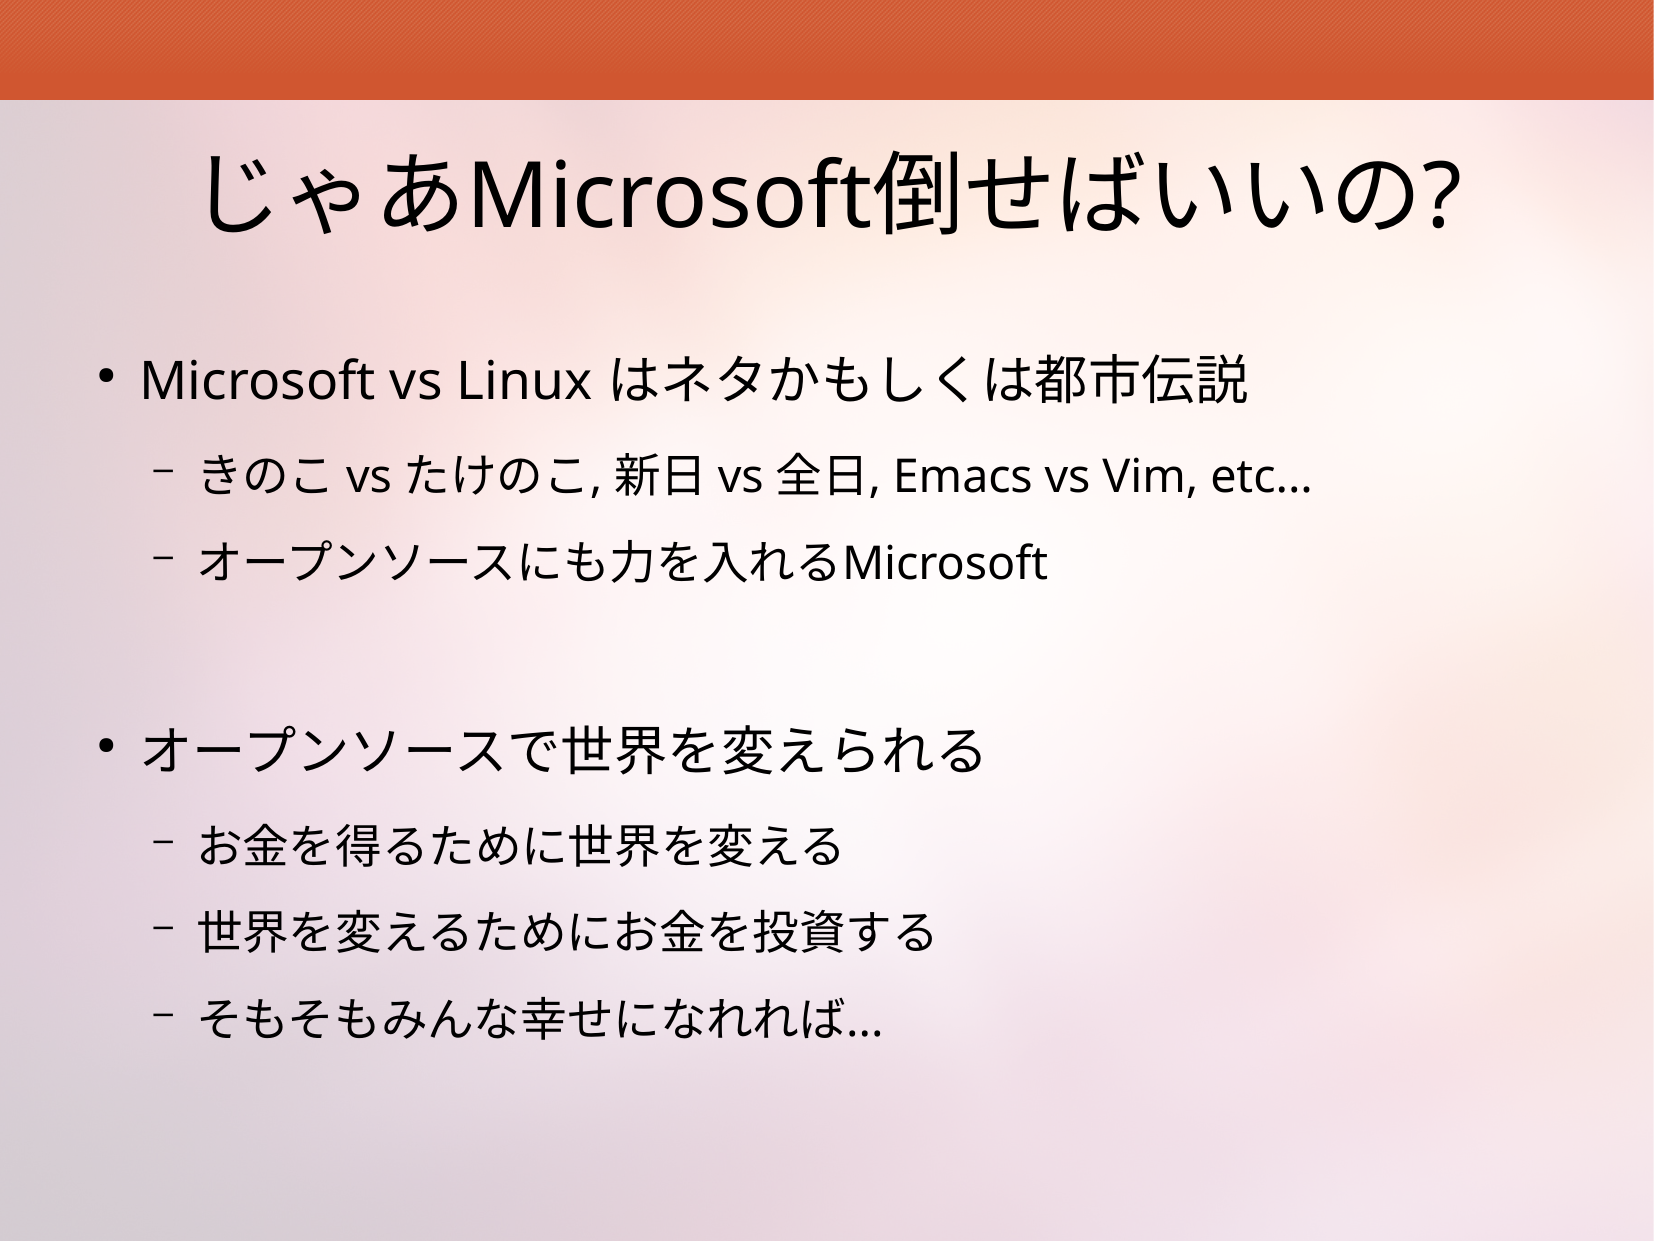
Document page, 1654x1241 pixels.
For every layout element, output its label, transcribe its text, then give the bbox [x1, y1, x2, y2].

list Microsoft vs Linux はネタかもしくは都市伝説 きのこ vs たけのこ, 新日 vs 全日, Emacs vs Vim, etc... オープンソースにも力を入れるMicrosoft オープンソースで世界を変えられる お金を得るために世界を変える 世界を変えるためにお金を投資する そもそもみんな幸せになれれば... [82, 337, 1538, 1057]
picture [0, 0, 1654, 1241]
title じゃあMicrosoft倒せばいいの? [82, 118, 1571, 257]
